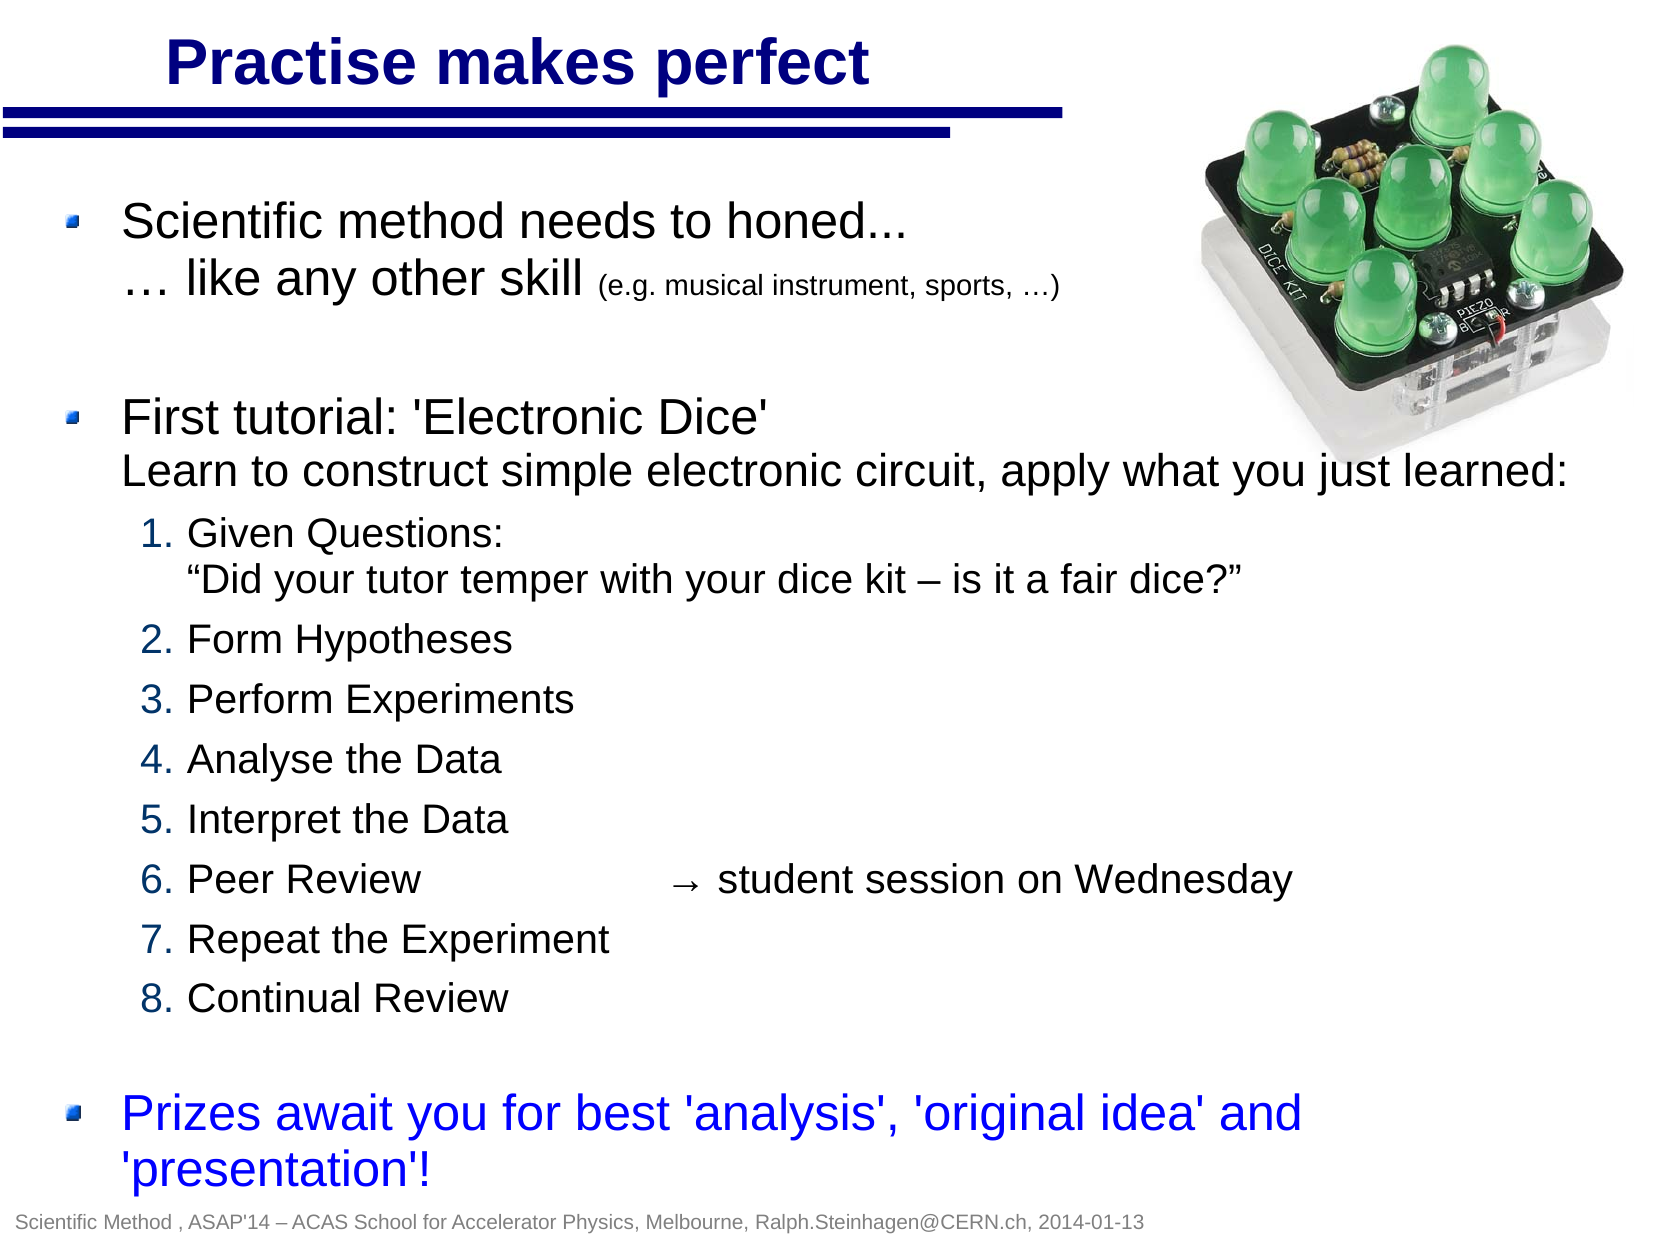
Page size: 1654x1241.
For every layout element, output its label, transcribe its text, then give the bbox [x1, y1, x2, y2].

list Scientific method needs to honed... … like any other skill (e.g. musical instrument, sports, …) First tutorial: 'Electronic Dice' Learn to construct simple electronic circuit, apply what you just learned: Given Questions: “Did your tutor temper with your dice kit – is it a fair dice?” Form Hypotheses Perform Experiments Analyse the Data Interpret the Data Peer Review → student session on Wednesday Repeat the Experiment Continual Review Prizes await you for best 'analysis', 'original idea' and 'presentation'! [65, 192, 1628, 1205]
picture [1191, 44, 1634, 465]
title Practise makes perfect [165, 0, 1323, 124]
